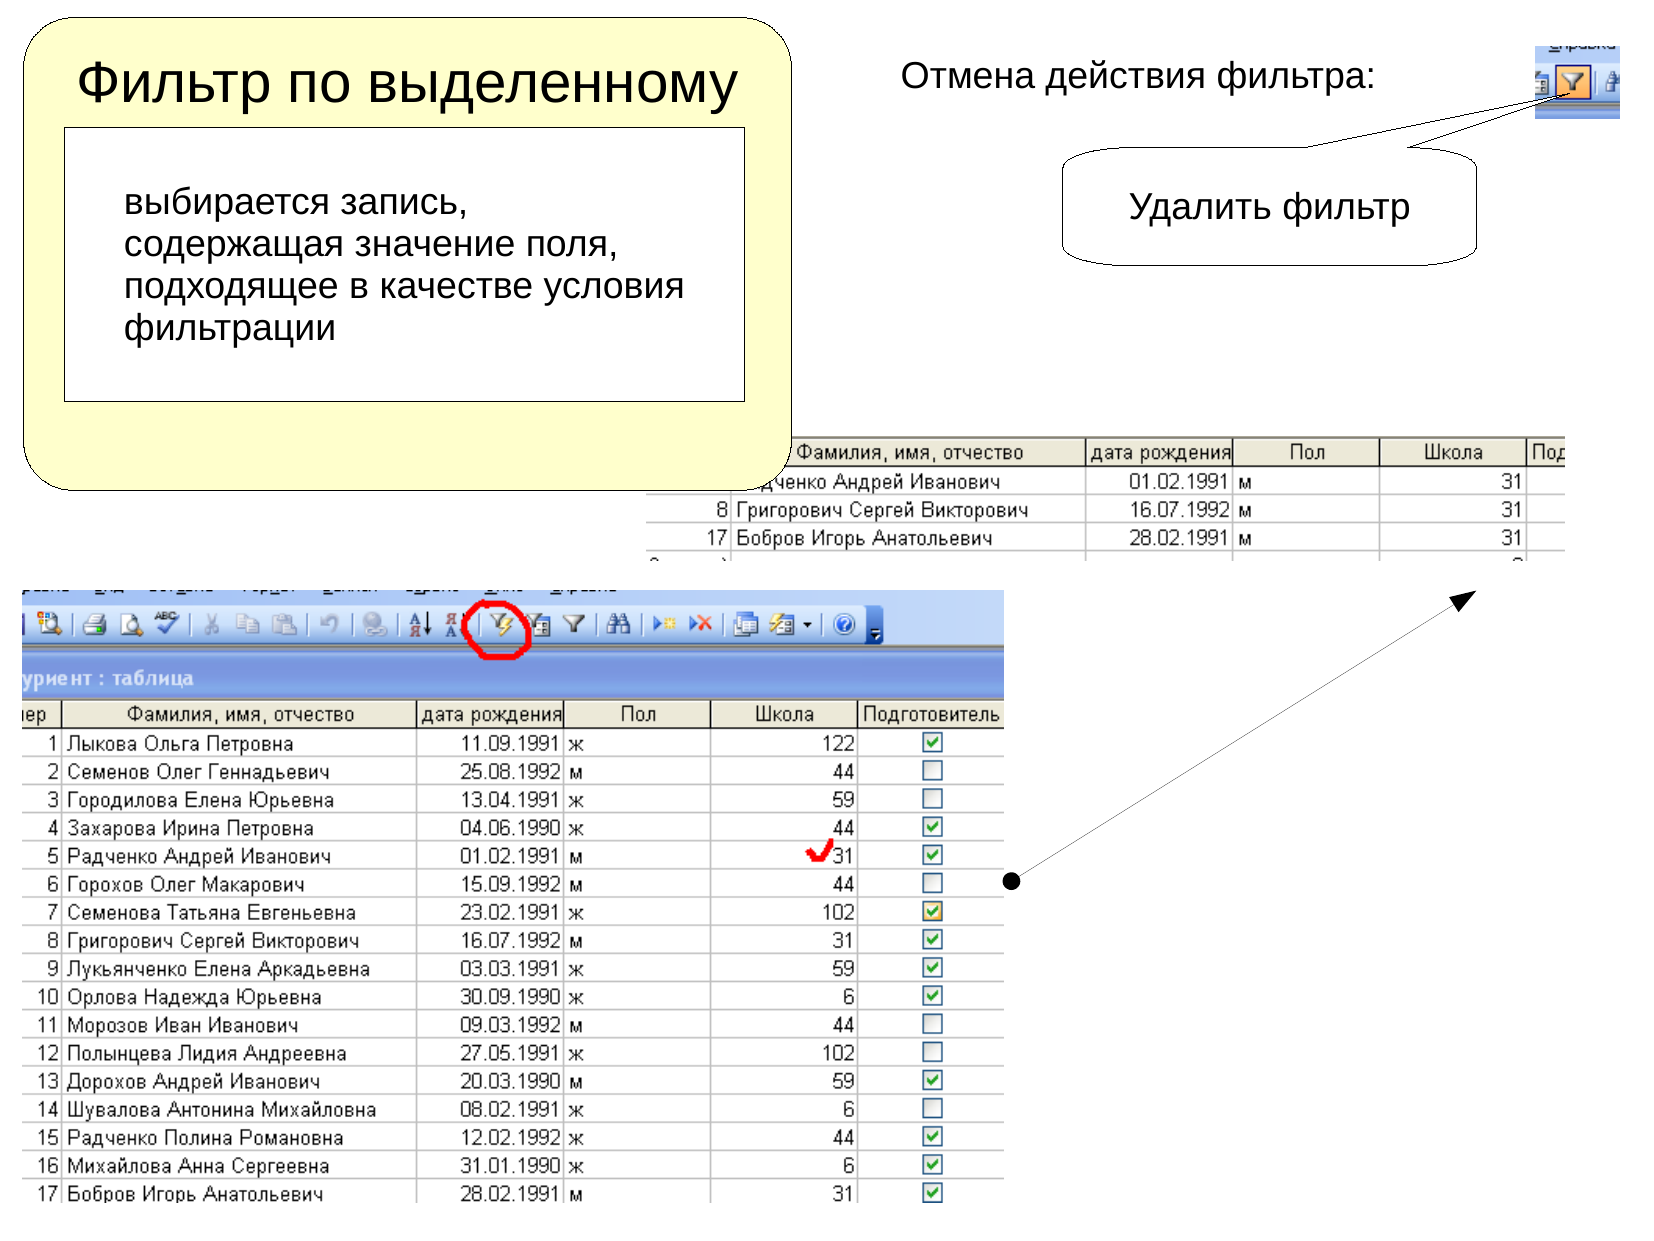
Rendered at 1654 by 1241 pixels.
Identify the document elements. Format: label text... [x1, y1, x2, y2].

text_box Фильтр по выделенному [23, 17, 792, 491]
picture [22, 590, 1004, 1204]
text_box выбирается запись, содержащая значение поля, подходящее в качестве условия фильтрации [64, 127, 745, 402]
picture [1535, 46, 1620, 119]
text_box Отмена действия фильтра: [885, 47, 1506, 105]
picture [646, 436, 1565, 562]
text_box Удалить фильтр [1062, 93, 1570, 266]
